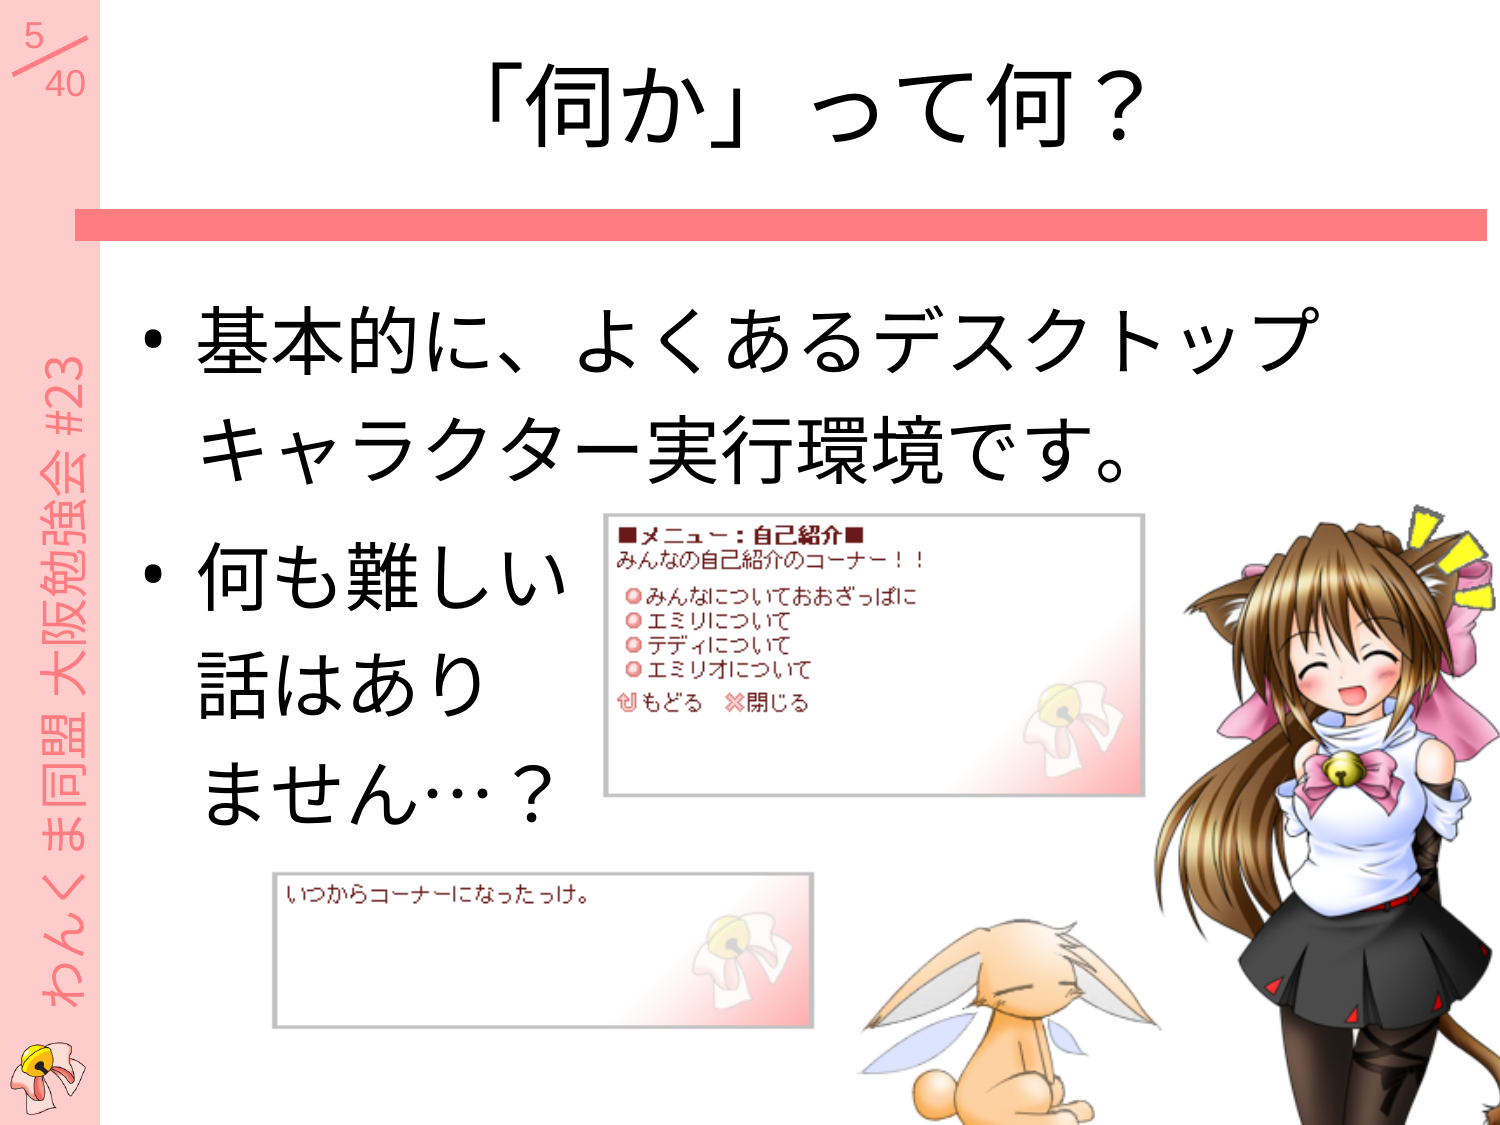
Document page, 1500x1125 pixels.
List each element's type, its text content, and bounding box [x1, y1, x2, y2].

picture [10, 1042, 86, 1115]
title 「伺か」って何？ [125, 0, 1476, 226]
list 基本的に、よくあるデスクトップ キャラクター実行環境です。 何も難しい 話はあり ません…？ [125, 275, 1476, 1116]
picture [262, 498, 1500, 1125]
